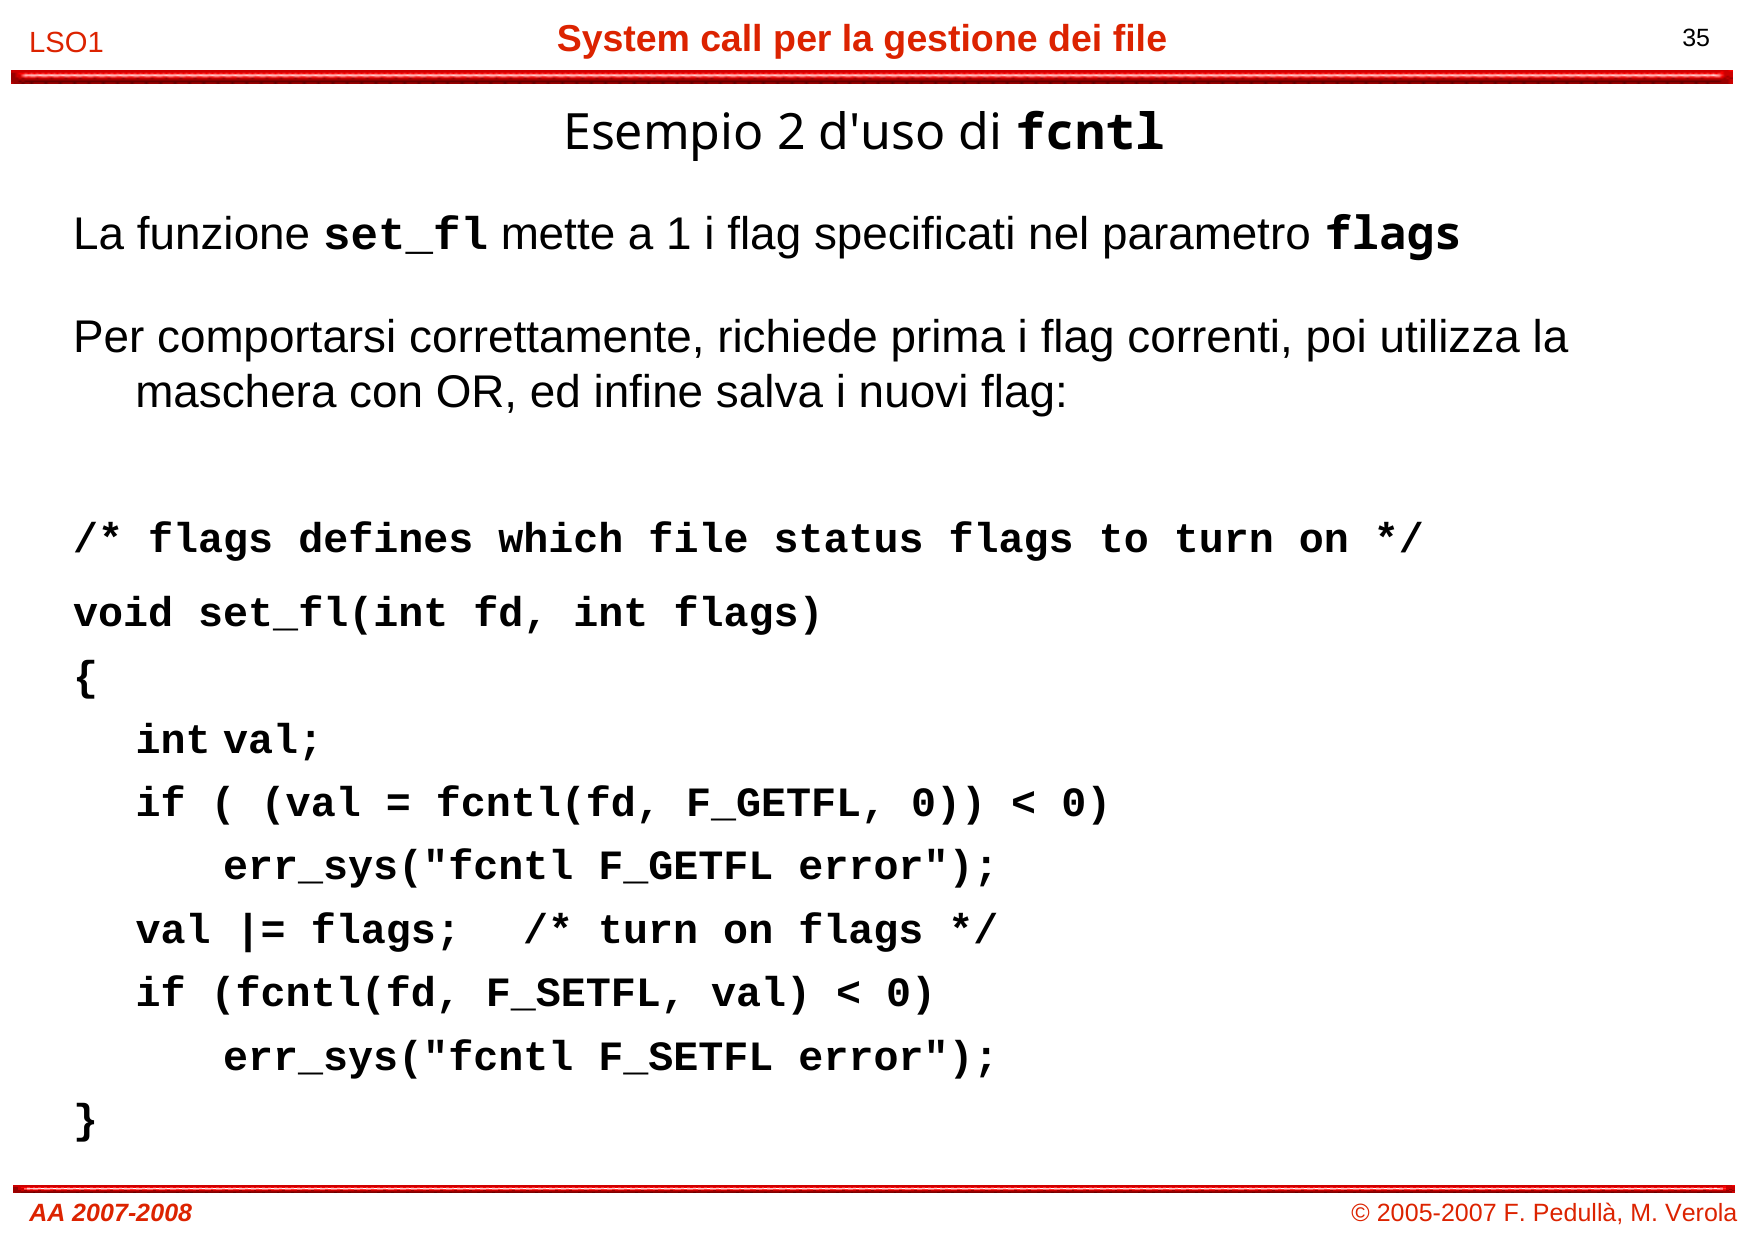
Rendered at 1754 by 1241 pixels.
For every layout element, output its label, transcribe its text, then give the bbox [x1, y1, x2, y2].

picture [13, 1185, 1735, 1193]
list La funzione set_fl mette a 1 i flag specificati nel parametro flags Per comportarsi correttamente, richiede prima i flag correnti, poi utilizza la maschera con OR, ed infine salva i nuovi flag: /* flags defines which file status flags to turn on */ void set_fl(int fd, int flags) { int val; if ( (val = fcntl(fd, F_GETFL, 0)) < 0) err_sys("fcntl F_GETFL error"); val |= flags; /* turn on flags */ if (fcntl(fd, F_SETFL, val) < 0) err_sys("fcntl F_SETFL error"); } [58, 188, 1696, 1142]
title Esempio 2 d'uso di fcntl [510, 84, 1219, 180]
picture [11, 70, 1733, 84]
